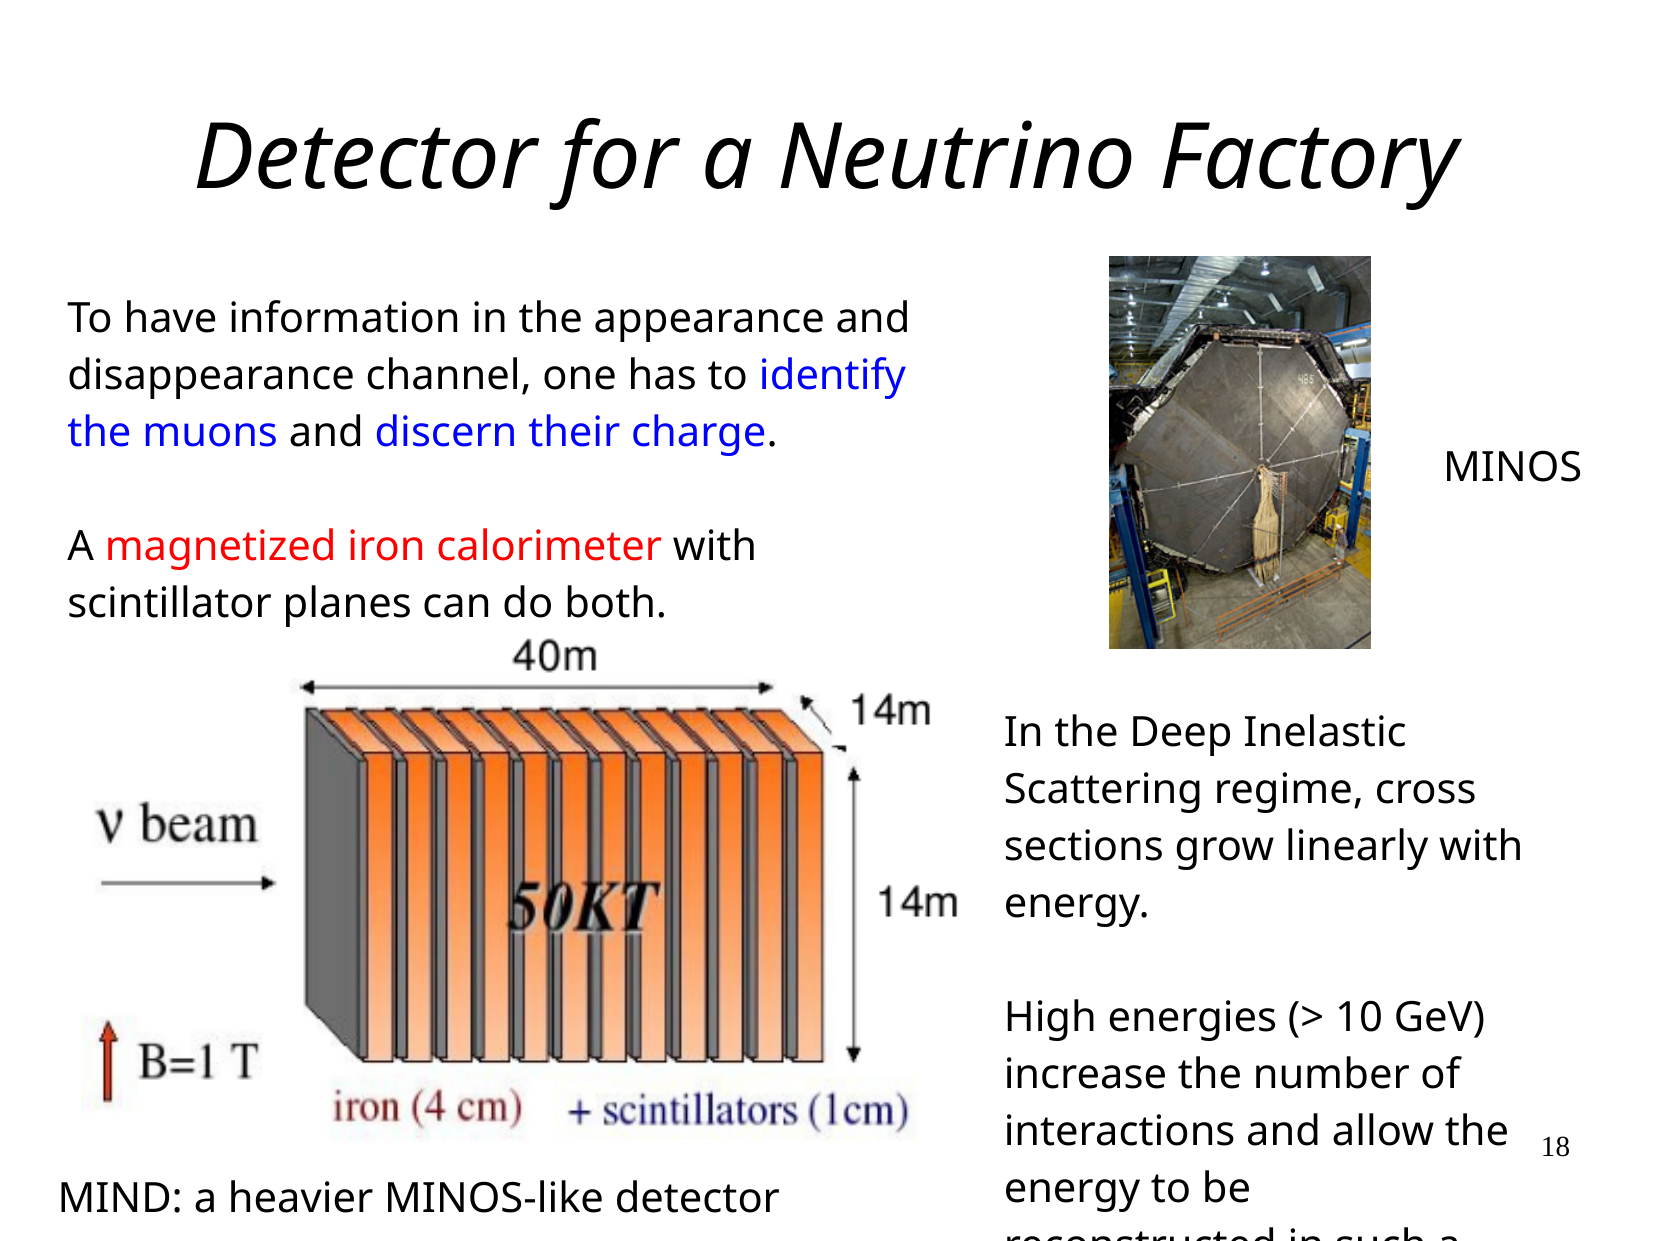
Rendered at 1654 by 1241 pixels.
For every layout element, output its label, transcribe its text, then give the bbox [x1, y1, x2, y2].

text_box In the Deep Inelastic Scattering regime, cross sections grow linearly with energy. High energies (> 10 GeV) increase the number of interactions and allow the energy to be reconstructed in such a detector. [988, 694, 1542, 1210]
picture [1109, 256, 1371, 649]
text_box MINOS [1428, 429, 1653, 495]
text_box MIND: a heavier MINOS-like detector [42, 1160, 762, 1226]
picture [81, 627, 976, 1155]
title Detector for a Neutrino Factory [82, 49, 1571, 257]
text_box To have information in the appearance and disappearance channel, one has to identify the muons and discern their charge. A magnetized iron calorimeter with scintillator planes can do both. [52, 280, 951, 596]
